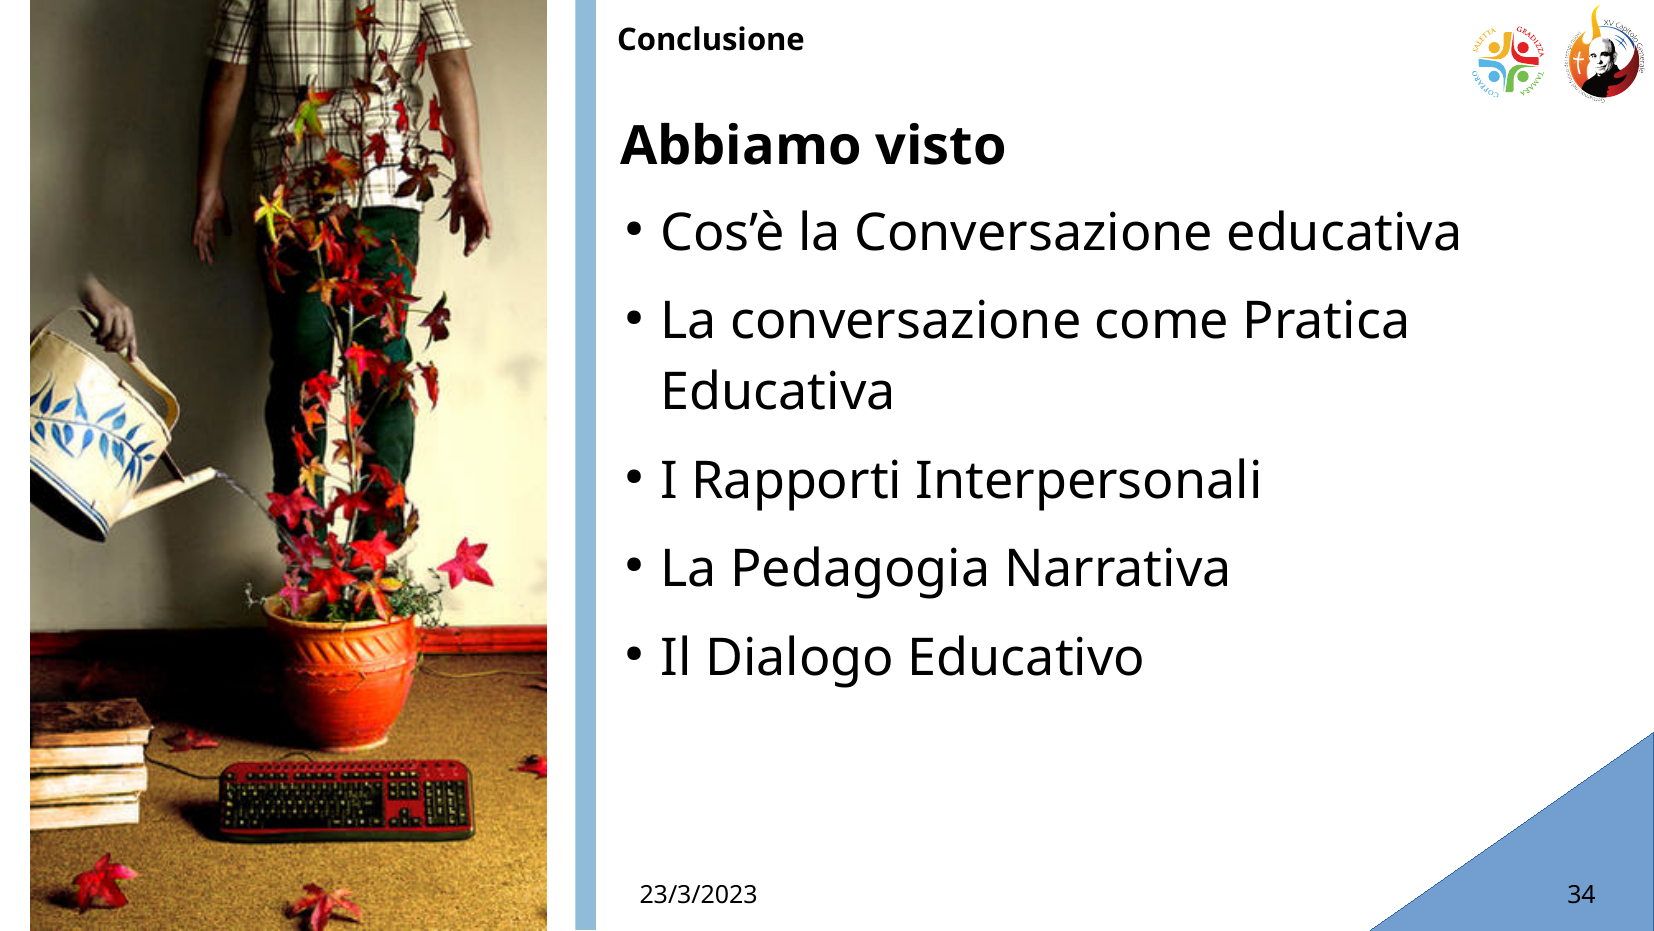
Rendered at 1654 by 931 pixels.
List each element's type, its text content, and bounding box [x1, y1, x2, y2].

subtitle Cos’è la Conversazione educativa La conversazione come Pratica Educativa I Rapporti Interpersonali La Pedagogia Narrativa Il Dialogo Educativo [624, 194, 1602, 815]
title Abbiamo visto [620, 106, 1617, 178]
picture [30, 0, 547, 931]
picture [1563, 4, 1646, 103]
text_box Conclusione [602, 9, 1335, 63]
